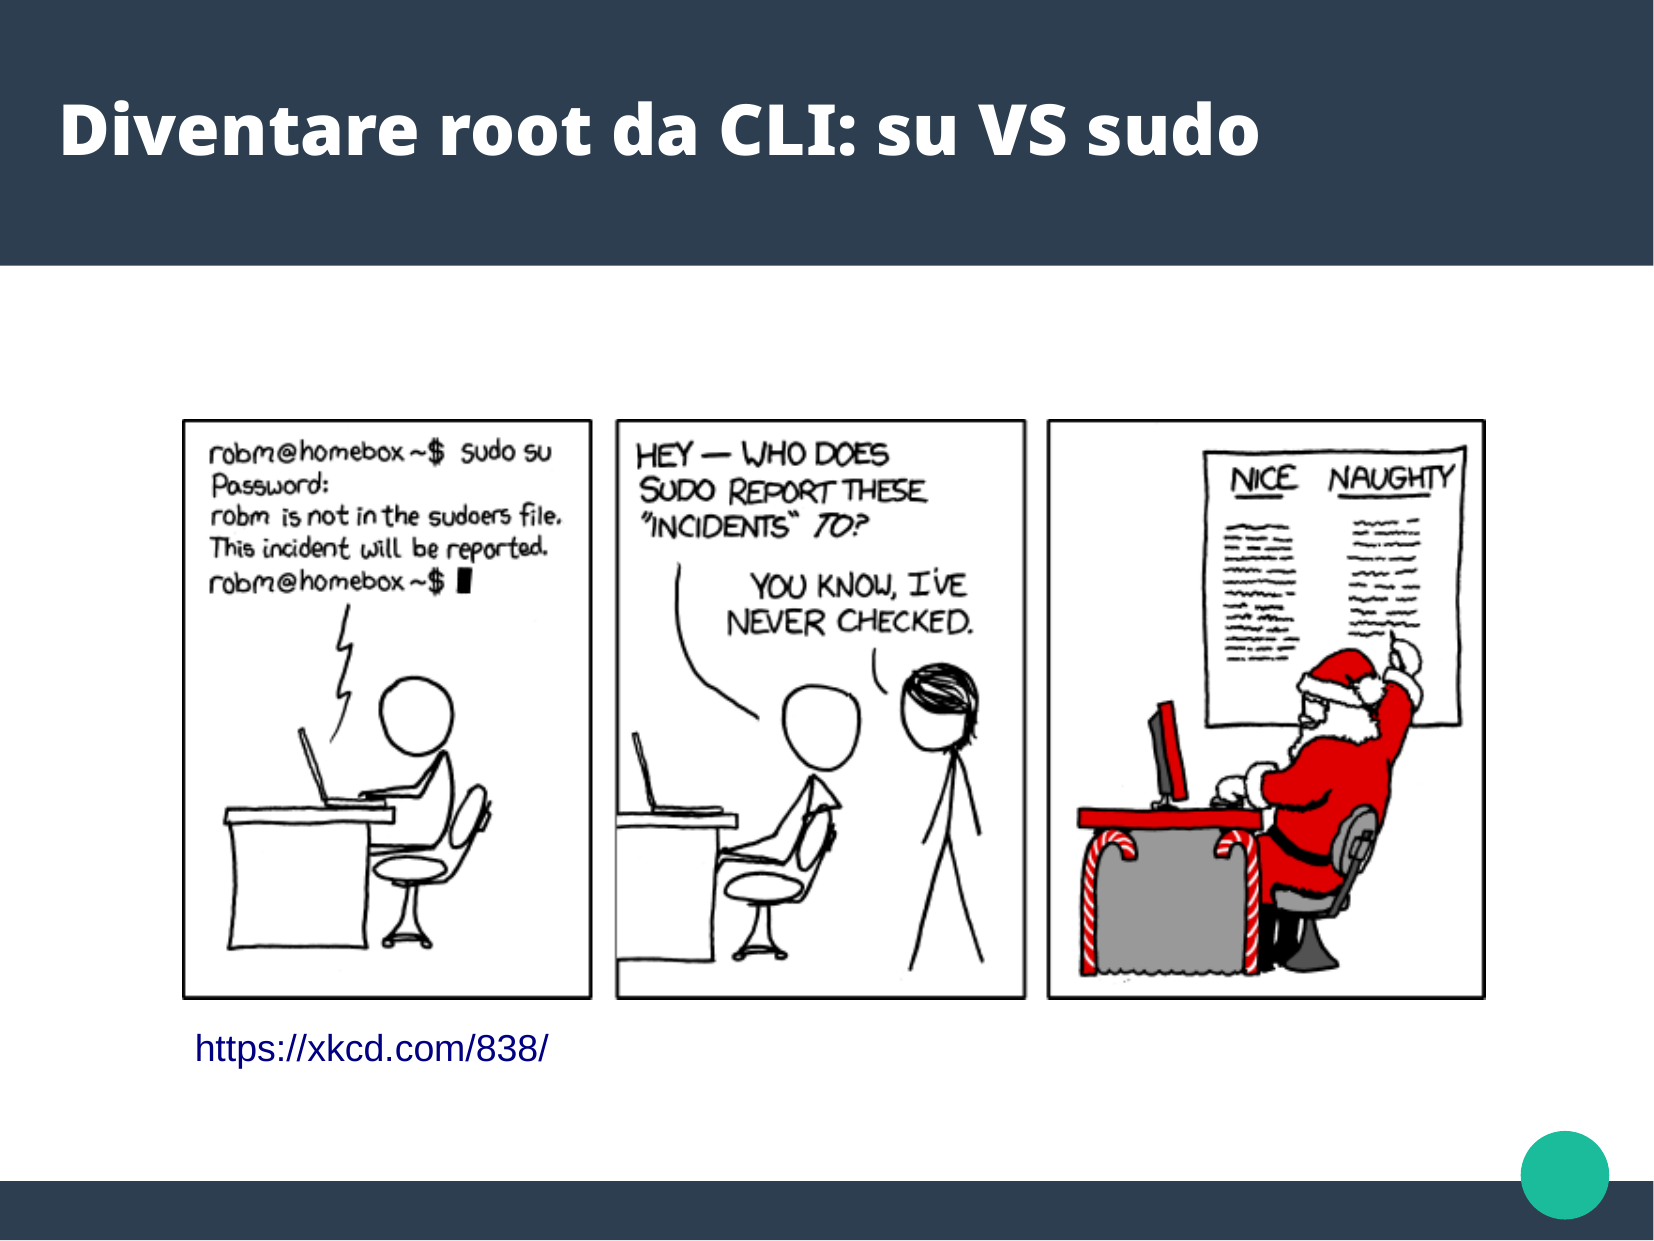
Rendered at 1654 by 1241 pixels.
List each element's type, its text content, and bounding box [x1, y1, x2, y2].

title Diventare root da CLI: su VS sudo [59, 49, 1595, 207]
picture [182, 419, 1486, 1000]
text_box https://xkcd.com/838/ [180, 1020, 811, 1077]
